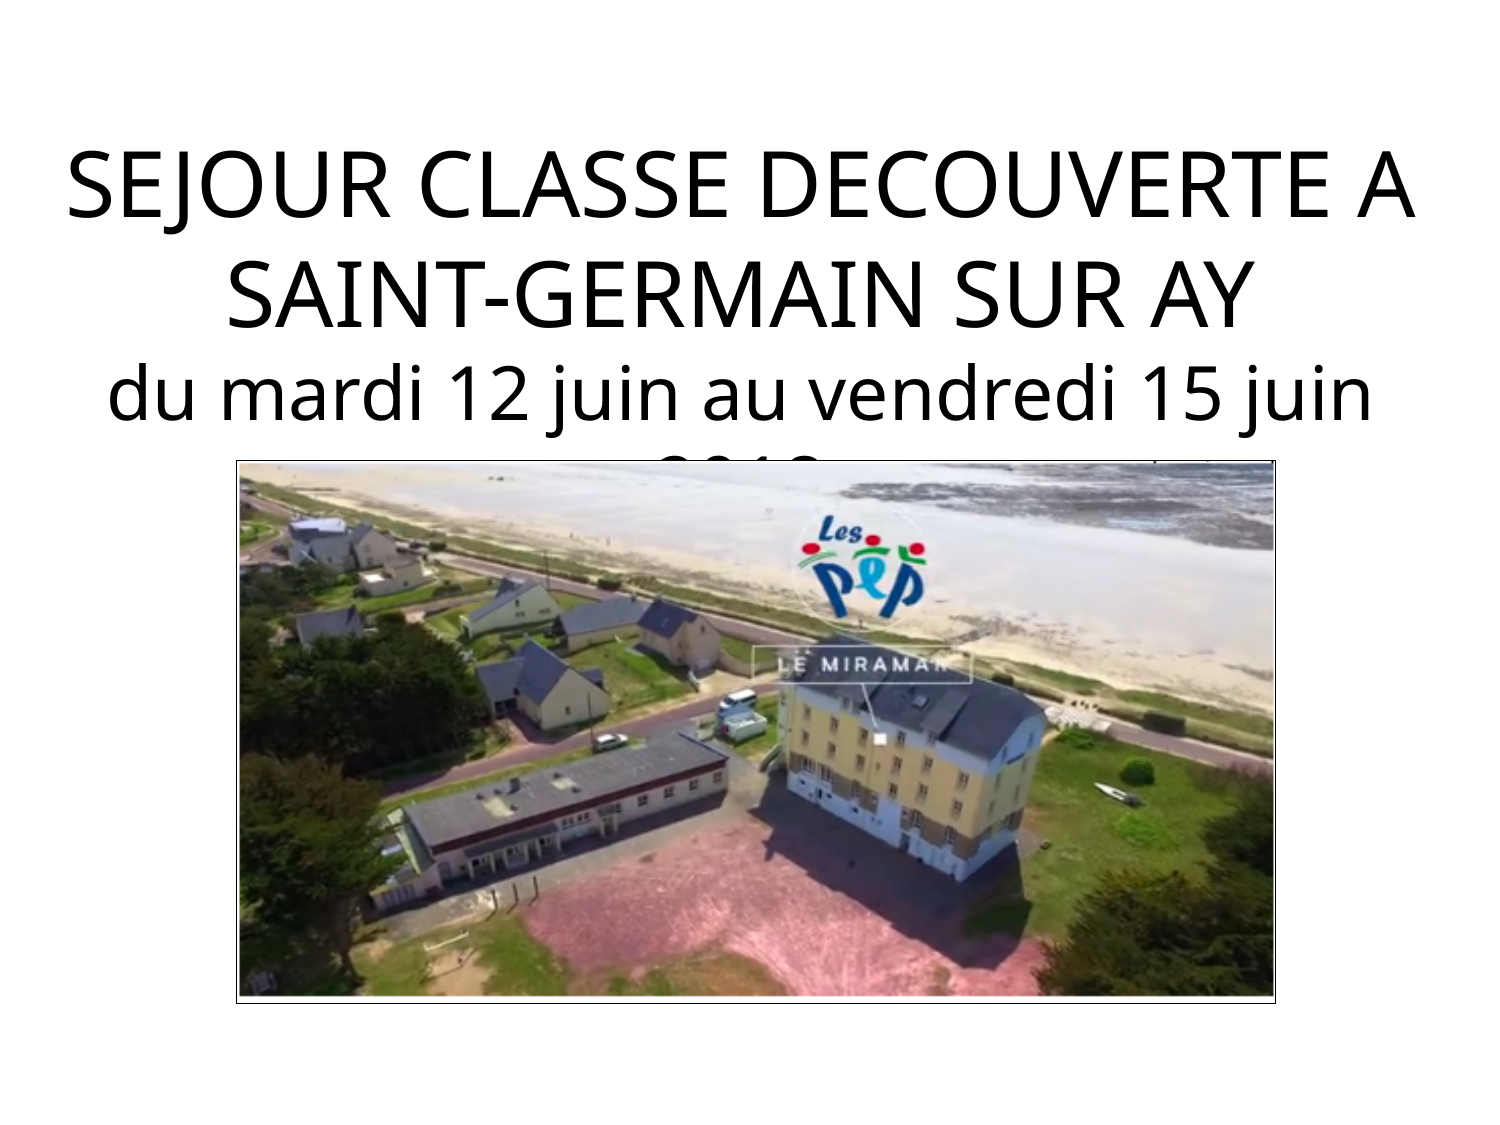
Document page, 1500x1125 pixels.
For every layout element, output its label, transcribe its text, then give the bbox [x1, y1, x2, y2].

text_box SEJOUR CLASSE DECOUVERTE A SAINT-GERMAIN SUR AY du mardi 12 juin au vendredi 15 juin 2018 [5, 118, 1477, 533]
picture [236, 460, 1276, 1004]
